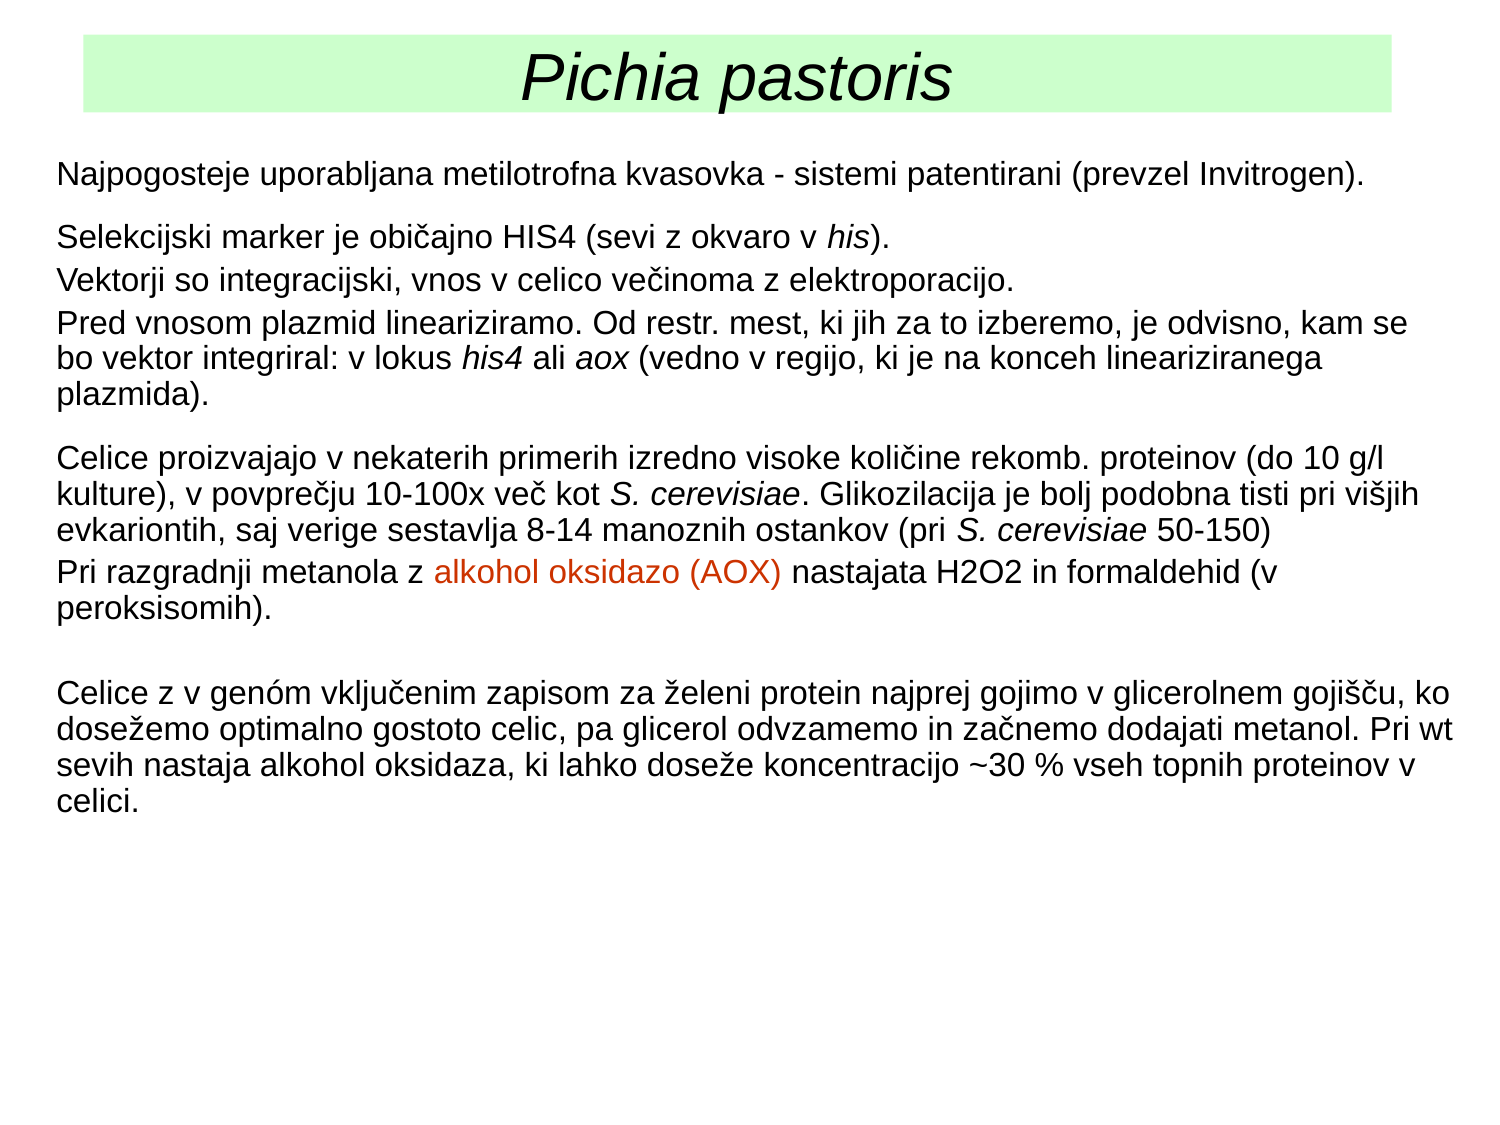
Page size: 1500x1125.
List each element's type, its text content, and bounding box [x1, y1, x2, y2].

title Pichia pastoris [83, 34, 1392, 113]
list Najpogosteje uporabljana metilotrofna kvasovka - sistemi patentirani (prevzel Invitrogen). Selekcijski marker je običajno HIS4 (sevi z okvaro v his). Vektorji so integracijski, vnos v celico večinoma z elektroporacijo. Pred vnosom plazmid lineariziramo. Od restr. mest, ki jih za to izberemo, je odvisno, kam se bo vektor integriral: v lokus his4 ali aox (vedno v regijo, ki je na konceh lineariziranega plazmida). Celice proizvajajo v nekaterih primerih izredno visoke količine rekomb. proteinov (do 10 g/l kulture), v povprečju 10-100x več kot S. cerevisiae. Glikozilacija je bolj podobna tisti pri višjih evkariontih, saj verige sestavlja 8-14 manoznih ostankov (pri S. cerevisiae 50-150) Pri razgradnji metanola z alkohol oksidazo (AOX) nastajata H2O2 in formaldehid (v peroksisomih). Celice z v genóm vključenim zapisom za želeni protein najprej gojimo v glicerolnem gojišču, ko dosežemo optimalno gostoto celic, pa glicerol odvzamemo in začnemo dodajati metanol. Pri wt sevih nastaja alkohol oksidaza, ki lahko doseže koncentracijo ~30 % vseh topnih proteinov v celici. [41, 148, 1471, 1091]
